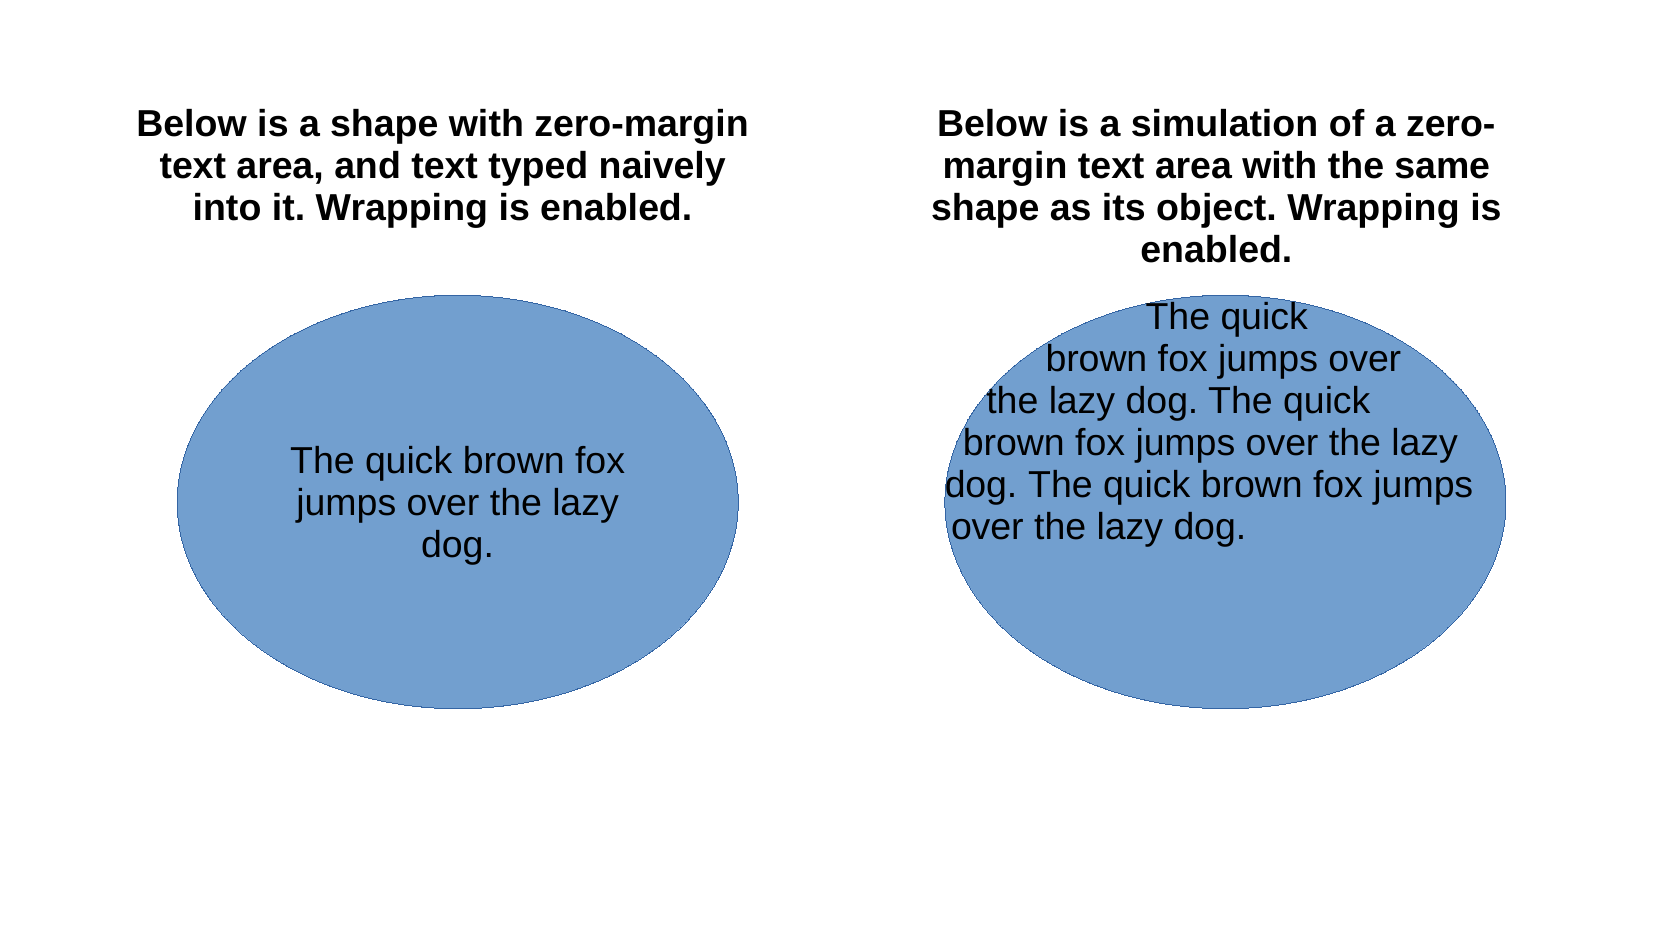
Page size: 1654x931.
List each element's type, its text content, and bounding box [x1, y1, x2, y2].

text_box Below is a simulation of a zero-margin text area with the same shape as its object. Wrapping is enabled. [891, 95, 1542, 279]
text_box [1121, 694, 1330, 709]
text_box The quick brown fox jumps over the lazy dog. [177, 295, 739, 709]
text_box Below is a shape with zero-margin text area, and text typed naively into it. Wrapping is enabled. [118, 95, 768, 237]
text_box The quick brown fox jumps over the lazy dog. The quick brown fox jumps over the lazy dog. The quick brown fox jumps over the lazy dog. [944, 295, 1506, 694]
